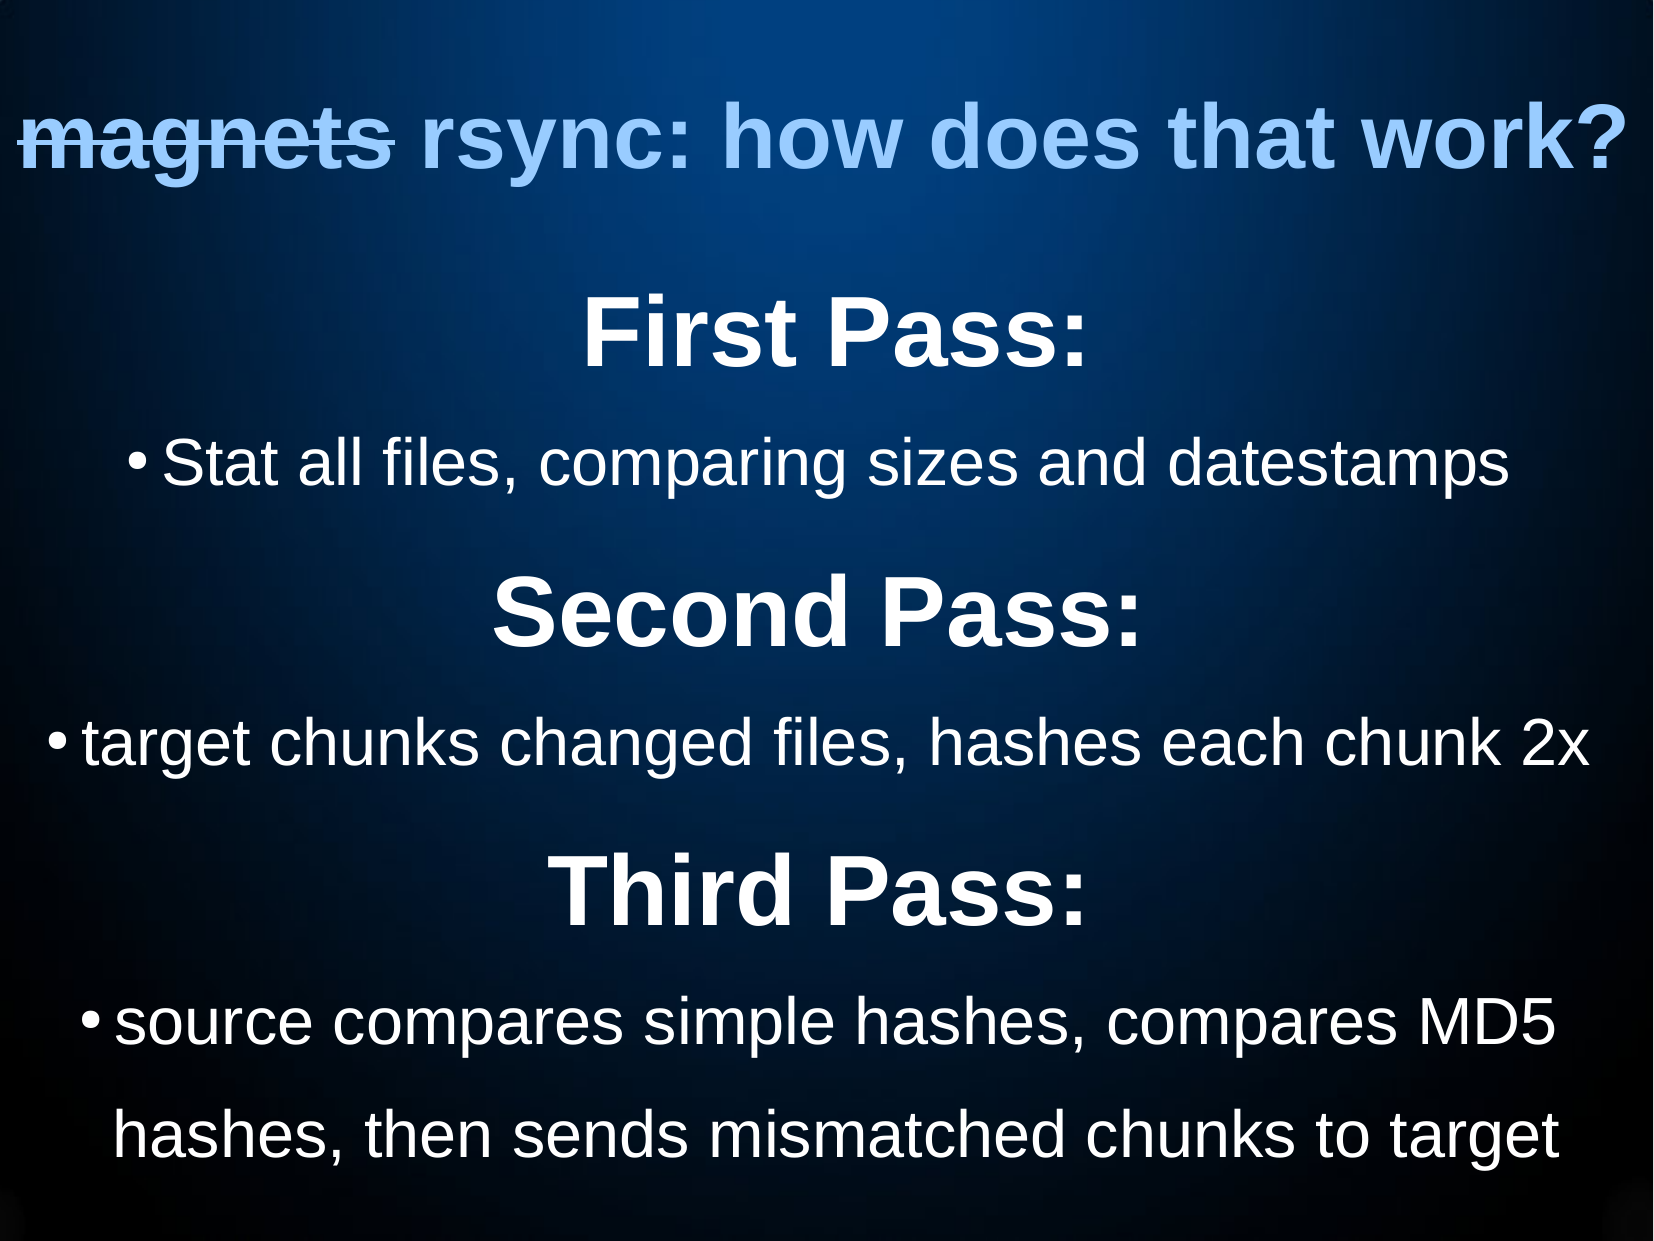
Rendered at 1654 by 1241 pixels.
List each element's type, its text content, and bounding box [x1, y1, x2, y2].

text_box First Pass: Stat all files, comparing sizes and datestamps Second Pass: target chunks changed files, hashes each chunk 2x Third Pass: source compares simple hashes, compares MD5 hashes, then sends mismatched chunks to target [24, 271, 1615, 1199]
title magnets rsync: how does that work? [0, 4, 1651, 271]
picture [0, 0, 1654, 1241]
